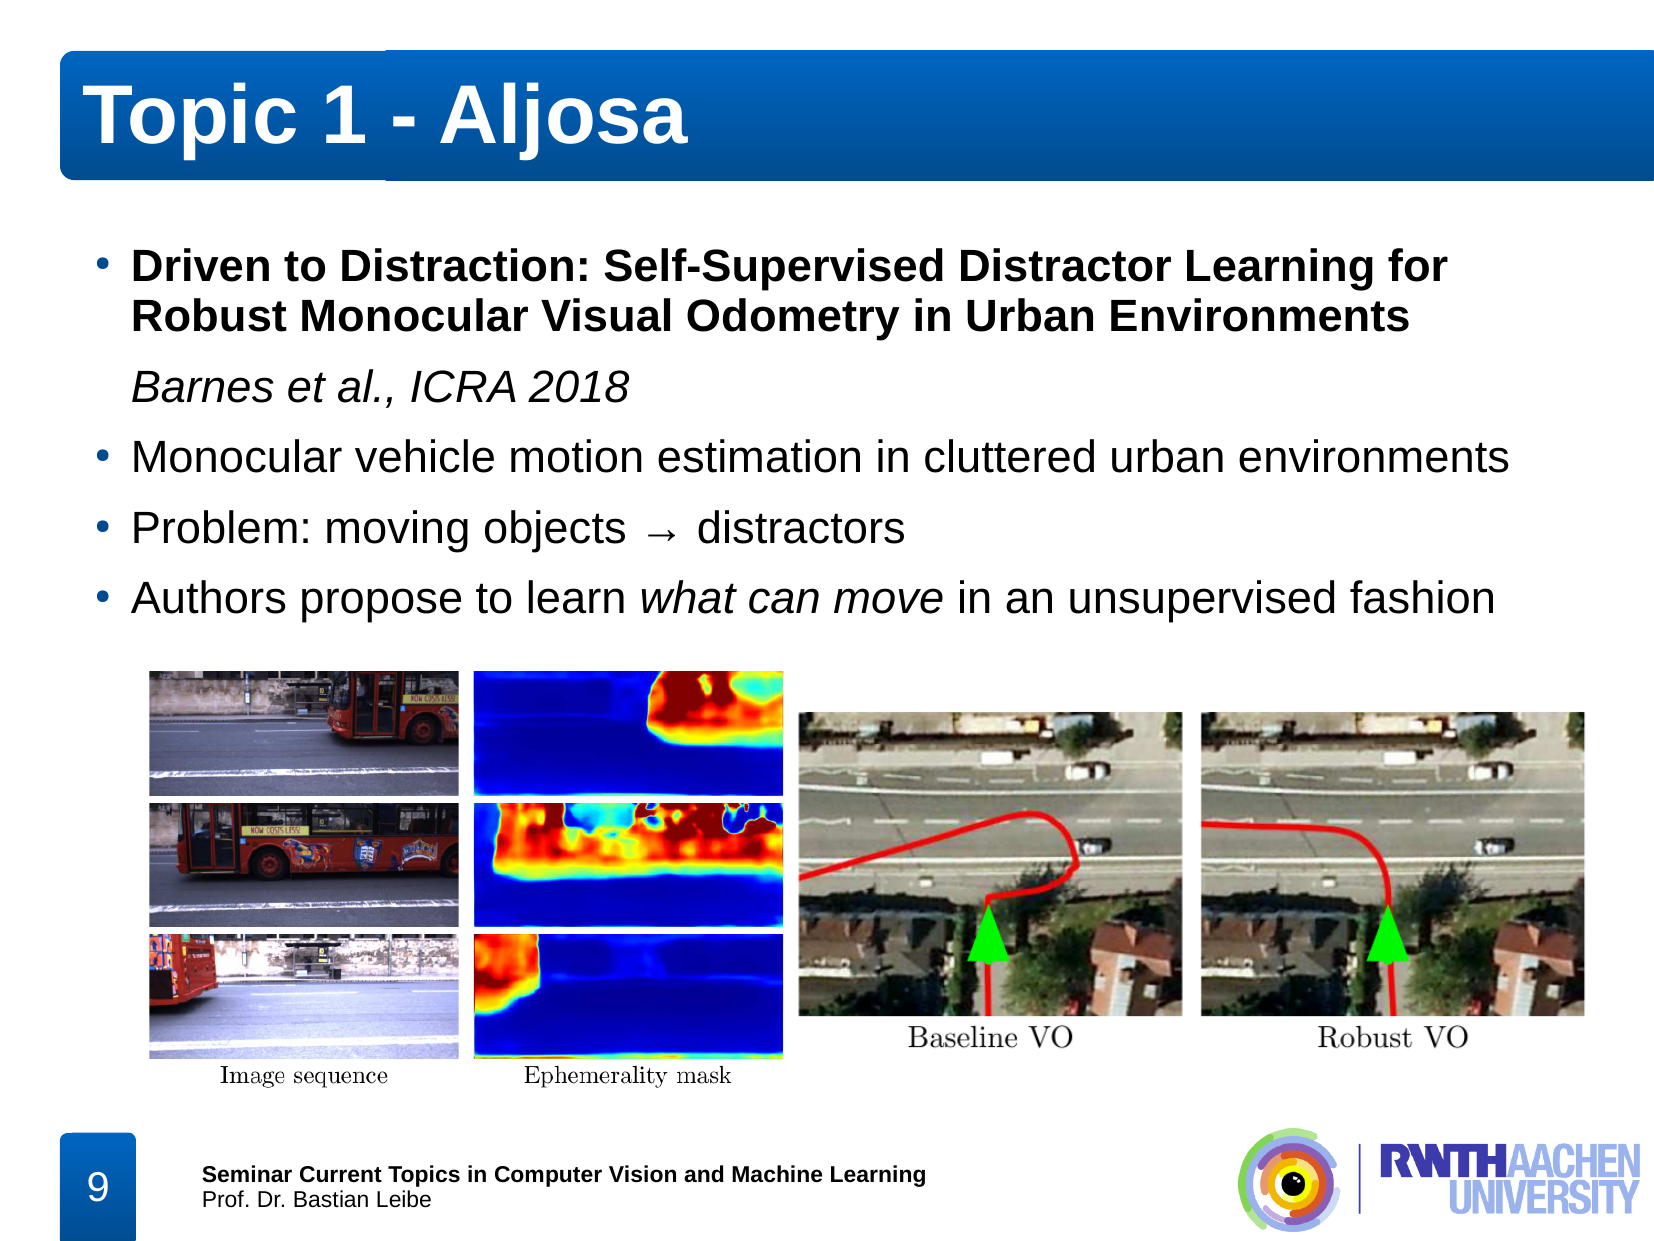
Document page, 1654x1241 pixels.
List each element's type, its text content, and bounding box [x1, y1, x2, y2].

picture [138, 662, 1591, 1096]
list Driven to Distraction: Self-Supervised Distractor Learning for Robust Monocular Visual Odometry in Urban Environments Barnes et al., ICRA 2018 Monocular vehicle motion estimation in cluttered urban environments Problem: moving objects → distractors Authors propose to learn what can move in an unsupervised fashion [82, 240, 1538, 661]
picture [1238, 1128, 1640, 1232]
title Topic 1 - Aljosa [82, 61, 1571, 168]
